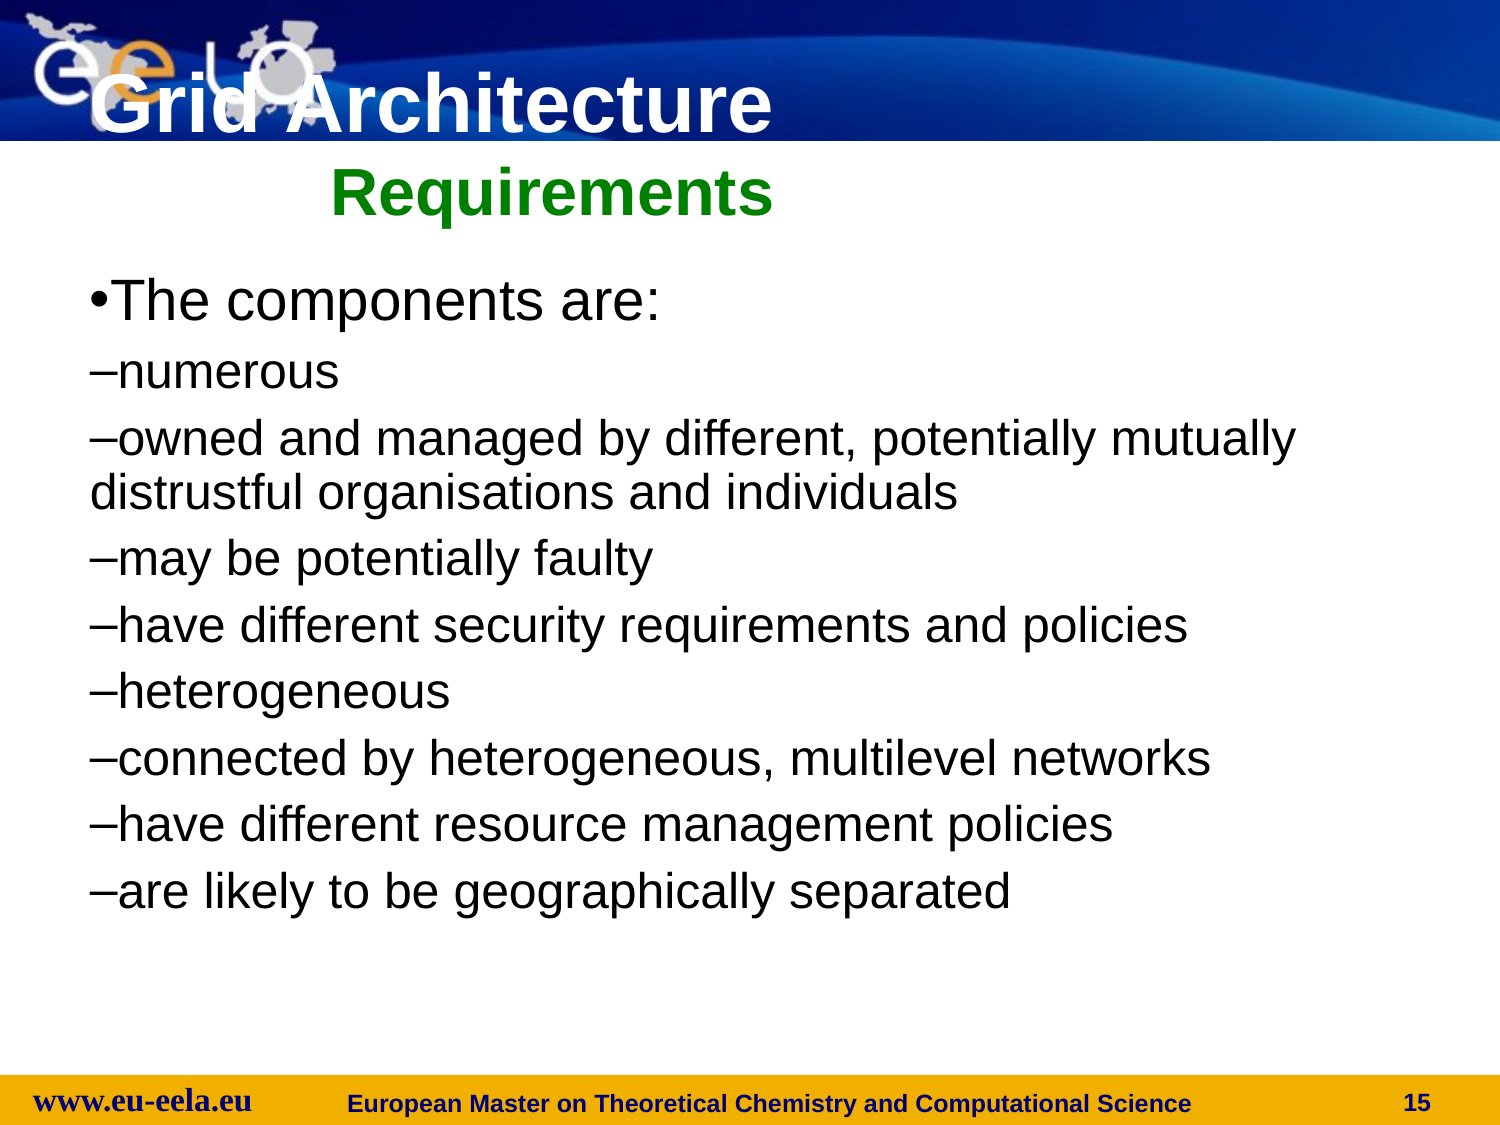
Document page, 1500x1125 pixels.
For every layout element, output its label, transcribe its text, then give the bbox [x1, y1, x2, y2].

title Grid Architecture Requirements [75, 41, 1426, 237]
text_box European Master on Theoretical Chemistry and Computational Science [332, 1080, 1388, 1125]
text_box [1388, 1078, 1475, 1125]
text_box The components are: numerous owned and managed by different, potentially mutually distrustful organisations and individuals may be potentially faulty have different security requirements and policies heterogeneous connected by heterogeneous, multilevel networks have different resource management policies are likely to be geographically separated [75, 262, 1426, 1006]
